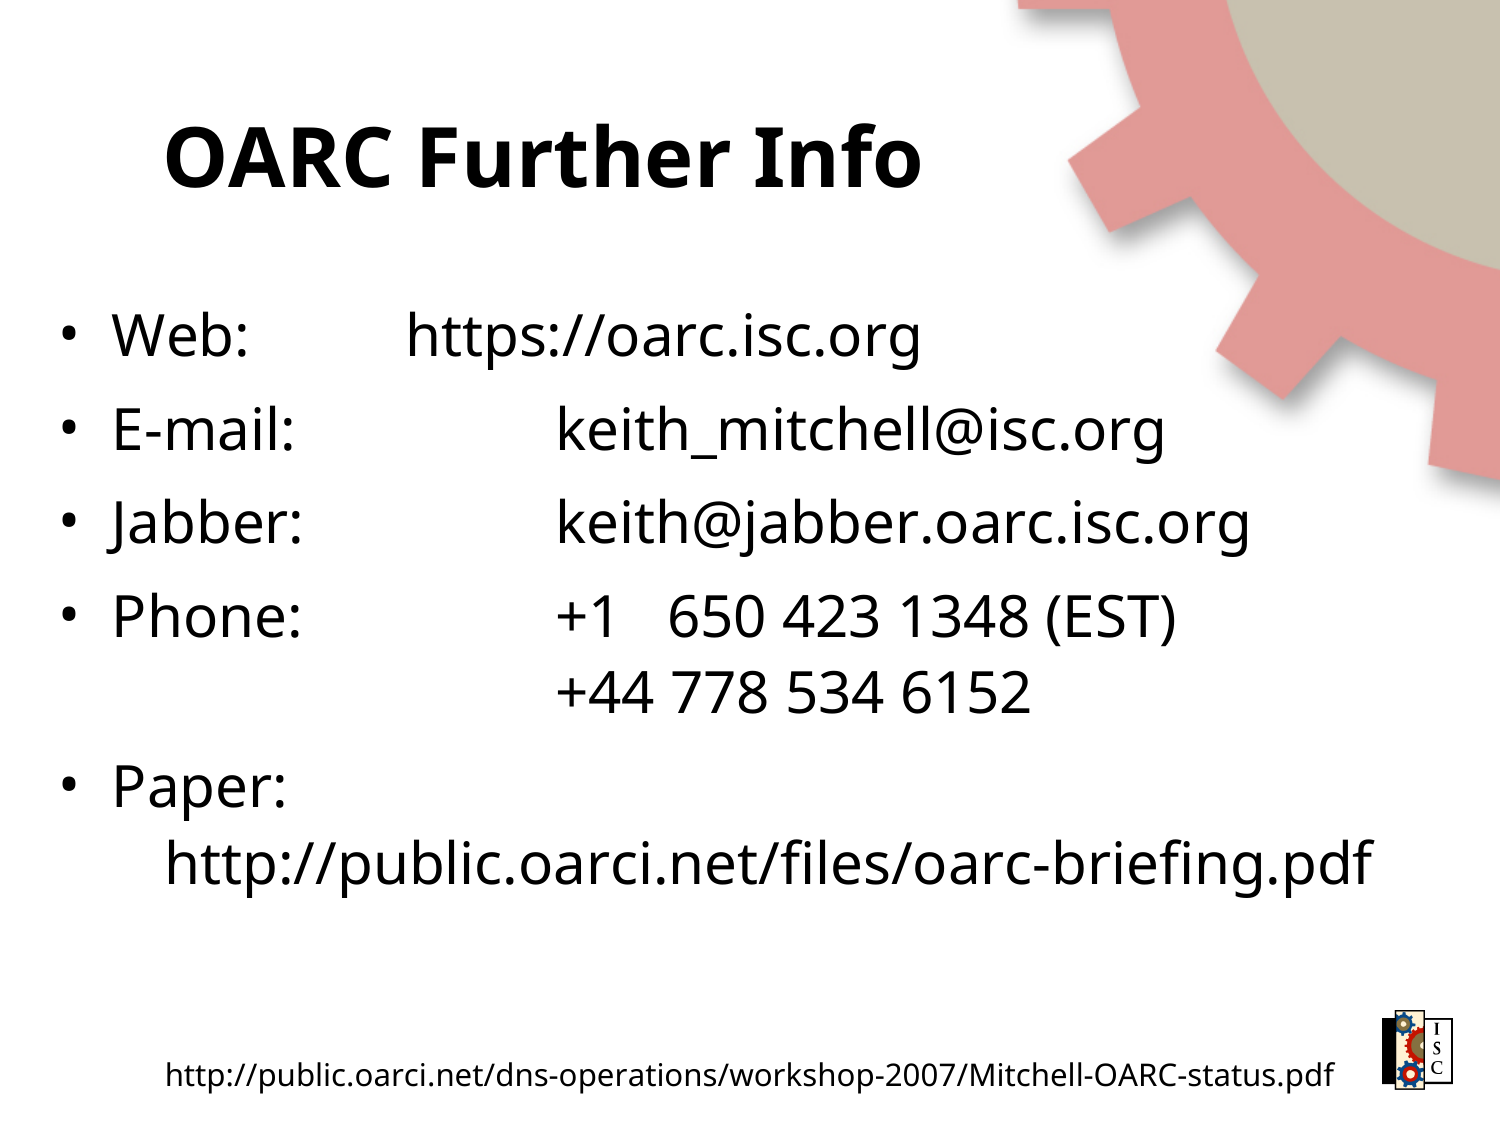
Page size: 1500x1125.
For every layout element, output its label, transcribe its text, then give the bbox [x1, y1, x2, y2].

picture [0, 0, 1500, 1125]
list Web: https://oarc.isc.org E-mail: keith_mitchell@isc.org Jabber: keith@jabber.oarc.isc.org Phone: +1 650 423 1348 (EST) +44 778 534 6152 Paper: http://public.oarci.net/files/oarc-briefing.pdf http://public.oarci.net/dns-operations/workshop-2007/Mitchell-OARC-status.pdf [59, 295, 1447, 1034]
title OARC Further Info [162, 46, 1475, 262]
